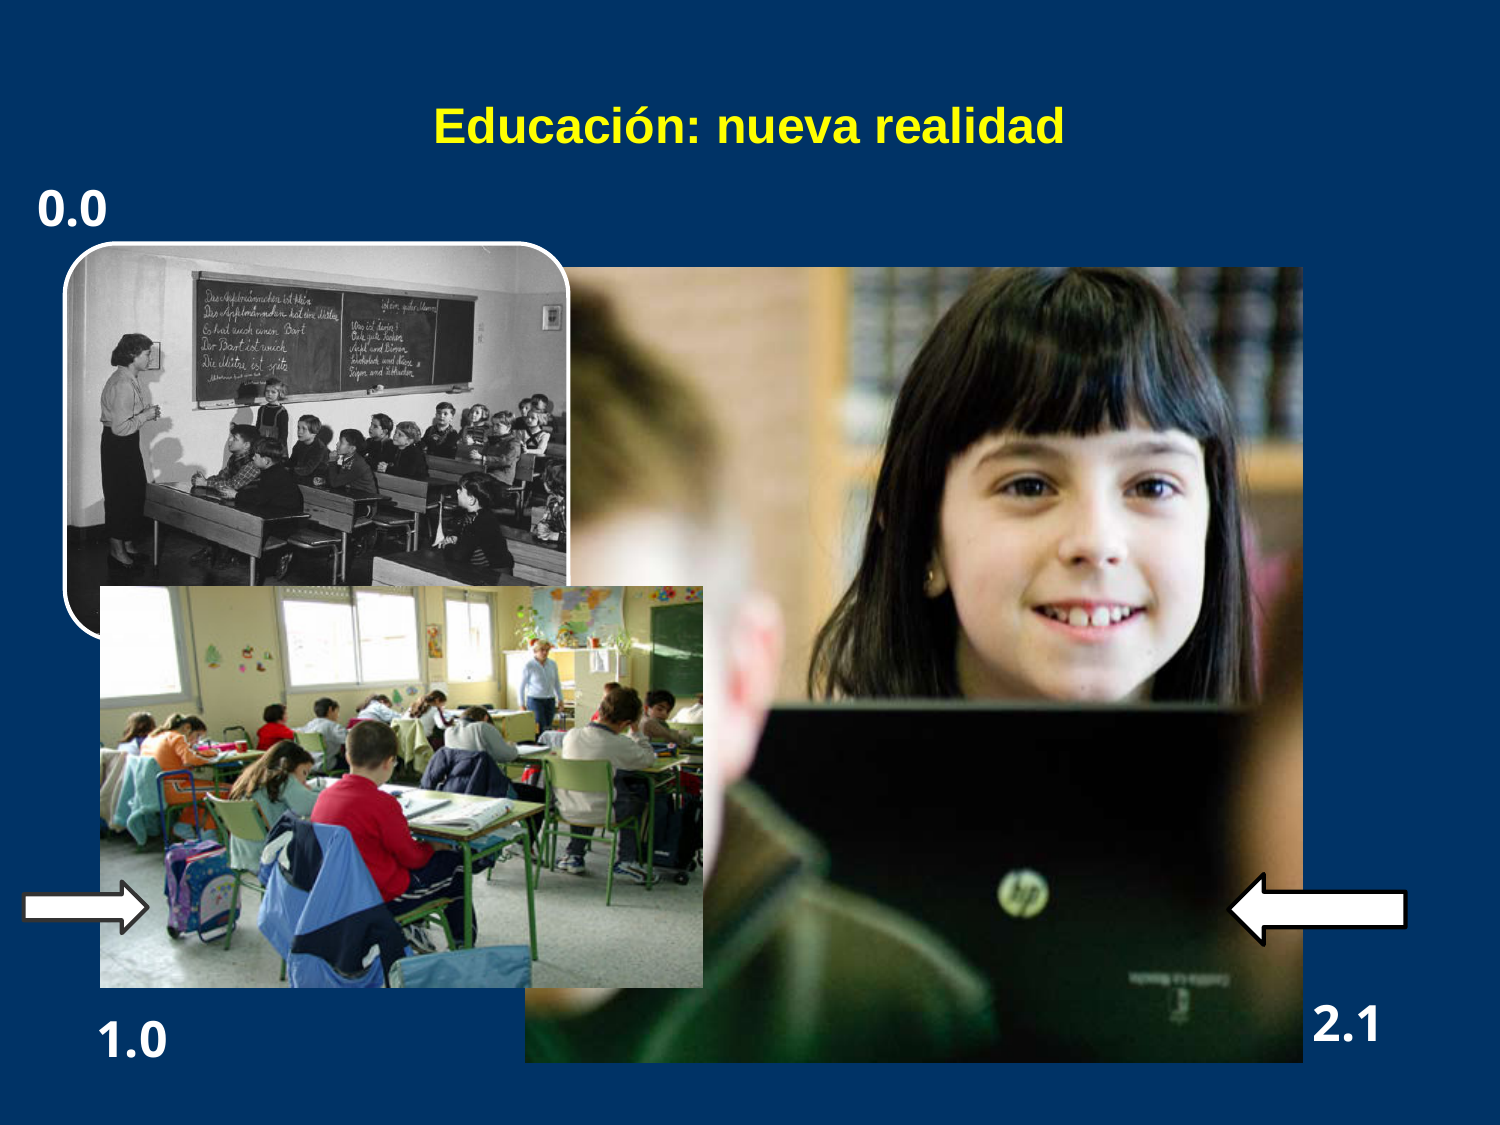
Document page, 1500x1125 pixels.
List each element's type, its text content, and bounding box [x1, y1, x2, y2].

text_box [23, 881, 148, 934]
picture [100, 267, 1303, 1063]
text_box [1228, 874, 1406, 945]
text_box 0.0 [23, 169, 166, 244]
text_box [64, 243, 569, 638]
title Educación: nueva realidad [164, 35, 1336, 213]
text_box 2.1 [1299, 984, 1441, 1058]
text_box 1.0 [82, 1001, 225, 1075]
